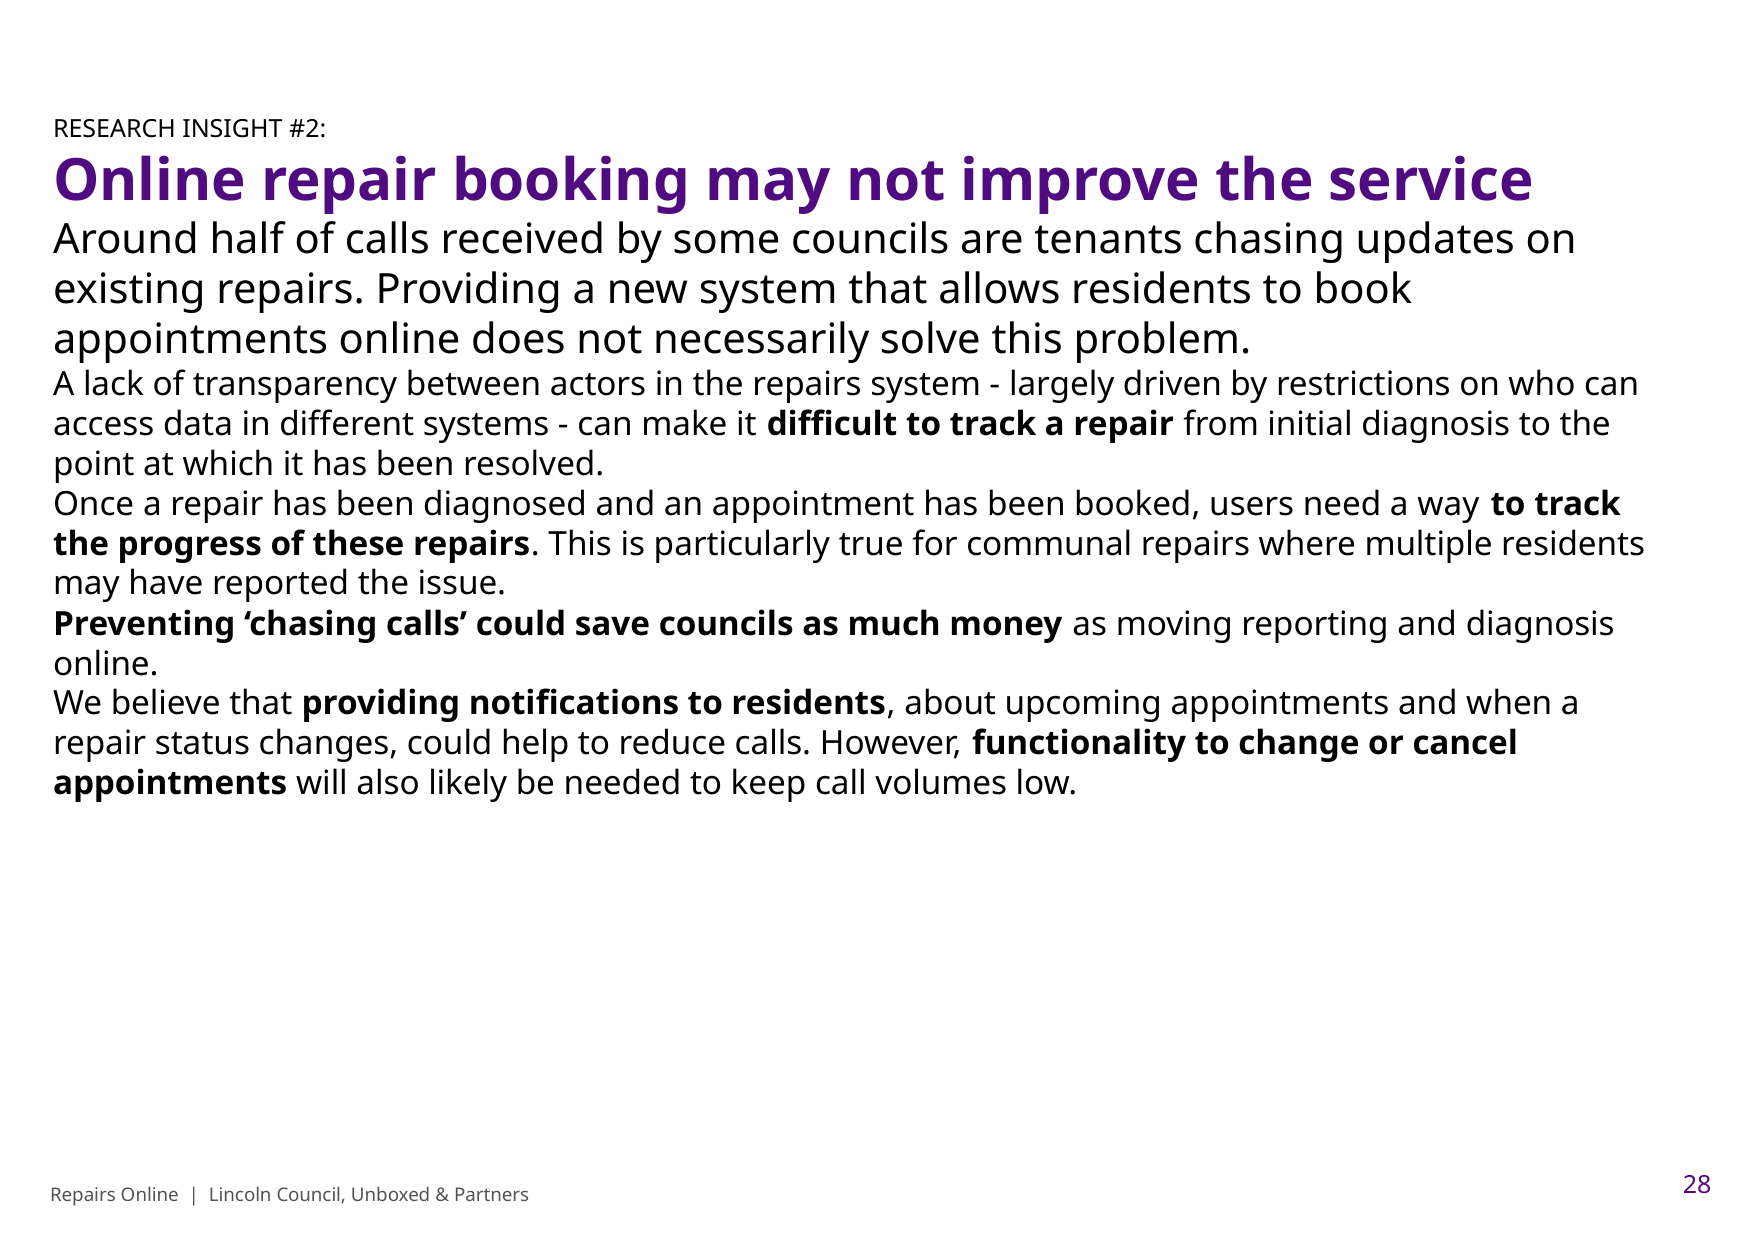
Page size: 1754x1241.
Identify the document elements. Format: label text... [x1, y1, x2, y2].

title RESEARCH INSIGHT #2: Online repair booking may not improve the service Around half of calls received by some councils are tenants chasing updates on existing repairs. Providing a new system that allows residents to book appointments online does not necessarily solve this problem. A lack of transparency between actors in the repairs system - largely driven by restrictions on who can access data in different systems - can make it difficult to track a repair from initial diagnosis to the point at which it has been resolved. Once a repair has been diagnosed and an appointment has been booked, users need a way to track the progress of these repairs. This is particularly true for communal repairs where multiple residents may have reported the issue. Preventing ‘chasing calls’ could save councils as much money as moving reporting and diagnosis online. We believe that providing notifications to residents, about upcoming appointments and when a repair status changes, could help to reduce calls. However, functionality to change or cancel appointments will also likely be needed to keep call volumes low. [34, 93, 1671, 1143]
slide_number <number> [1625, 1138, 1731, 1234]
